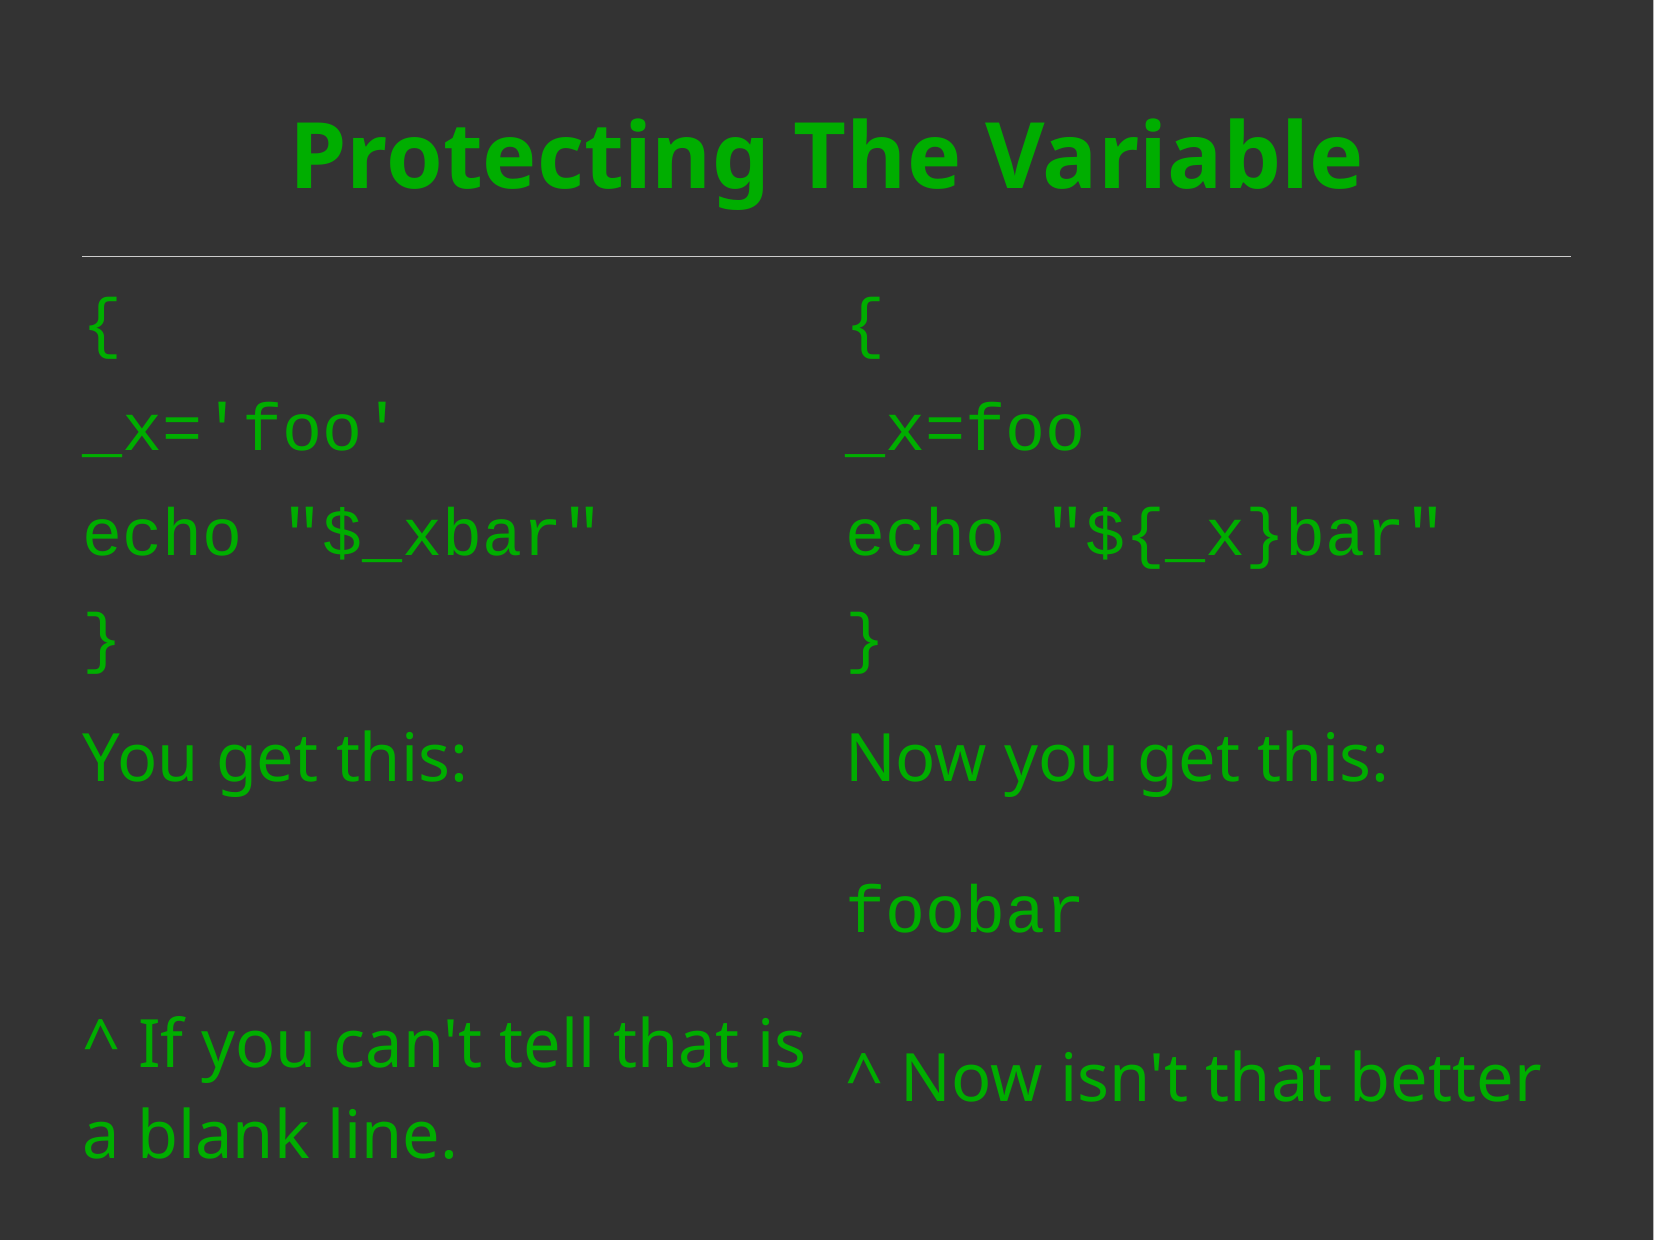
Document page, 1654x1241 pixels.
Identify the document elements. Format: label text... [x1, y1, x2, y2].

title Protecting The Variable [82, 49, 1571, 257]
list { _x=foo echo "${_x}bar" } Now you get this: foobar ^ Now isn't that better [845, 290, 1572, 1193]
list { _x='foo' echo "$_xbar" } You get this: ^ If you can't tell that is a blank line. [82, 290, 809, 1193]
